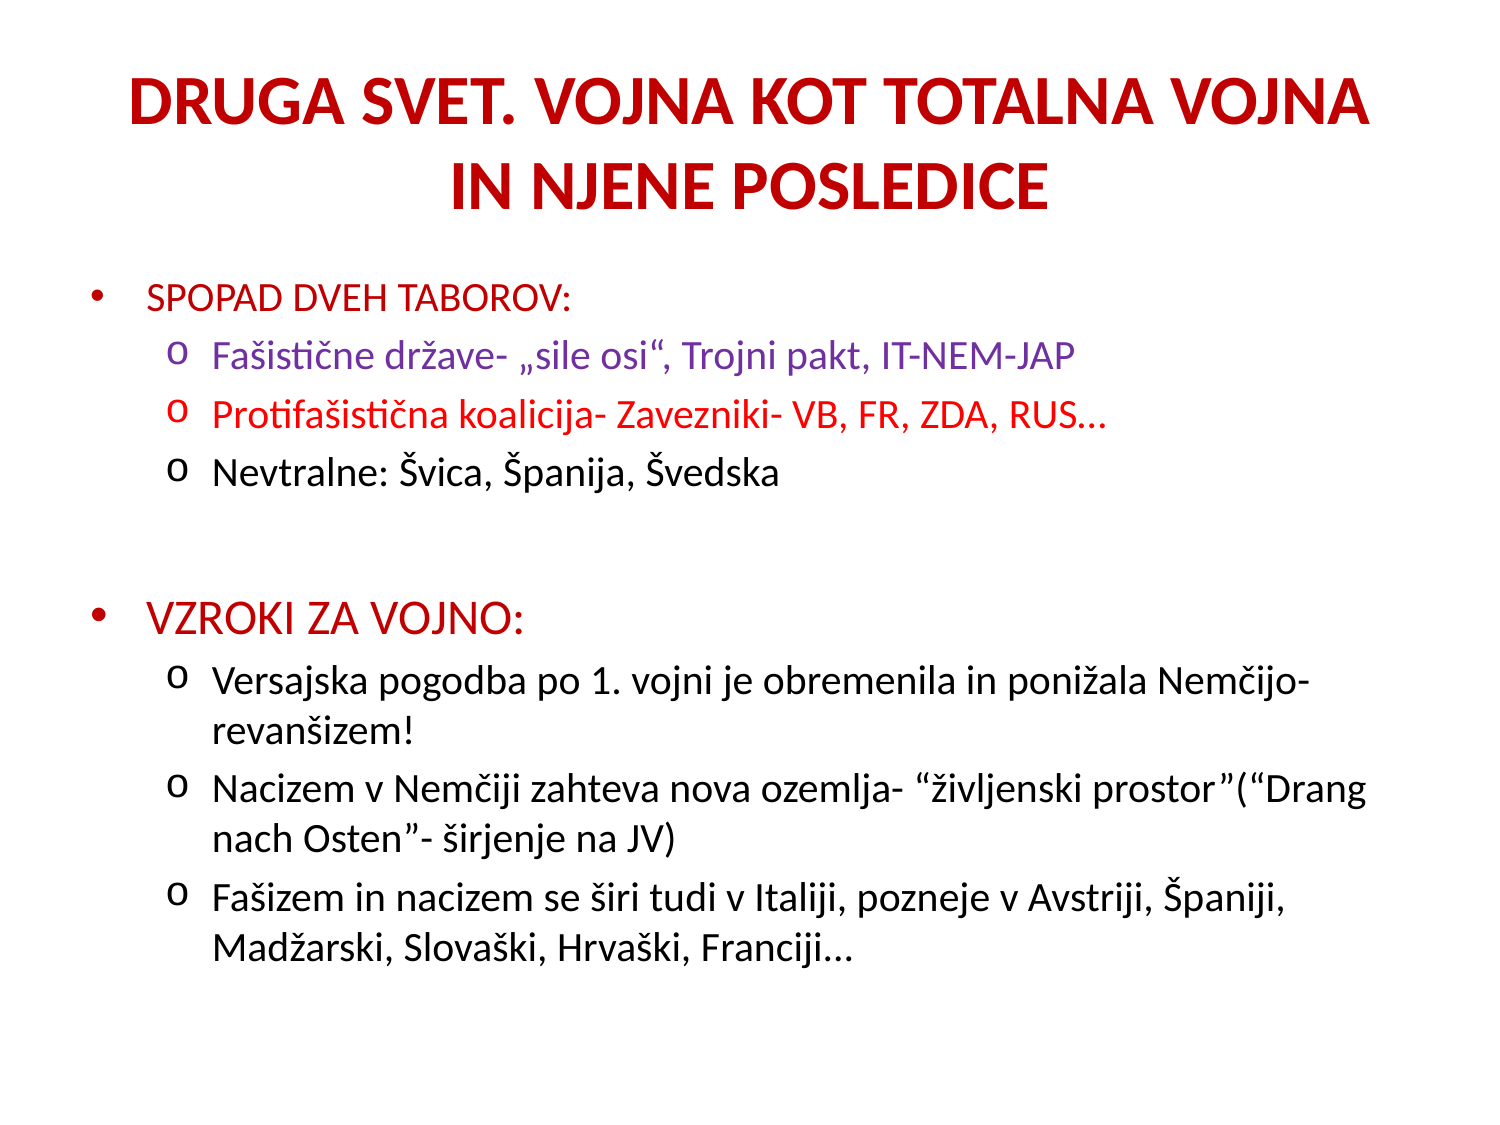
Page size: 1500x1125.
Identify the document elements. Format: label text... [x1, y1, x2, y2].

list SPOPAD DVEH TABOROV: Fašistične države- „sile osi“, Trojni pakt, IT-NEM-JAP Protifašistična koalicija- Zavezniki- VB, FR, ZDA, RUS… Nevtralne: Švica, Španija, Švedska VZROKI ZA VOJNO: Versajska pogodba po 1. vojni je obremenila in ponižala Nemčijo- revanšizem! Nacizem v Nemčiji zahteva nova ozemlja- “življenski prostor”(“Drang nach Osten”- širjenje na JV) Fašizem in nacizem se širi tudi v Italiji, pozneje v Avstriji, Španiji, Madžarski, Slovaški, Hrvaški, Franciji... [75, 262, 1425, 1005]
title DRUGA SVET. VOJNA KOT TOTALNA VOJNA IN NJENE POSLEDICE [75, 45, 1425, 233]
